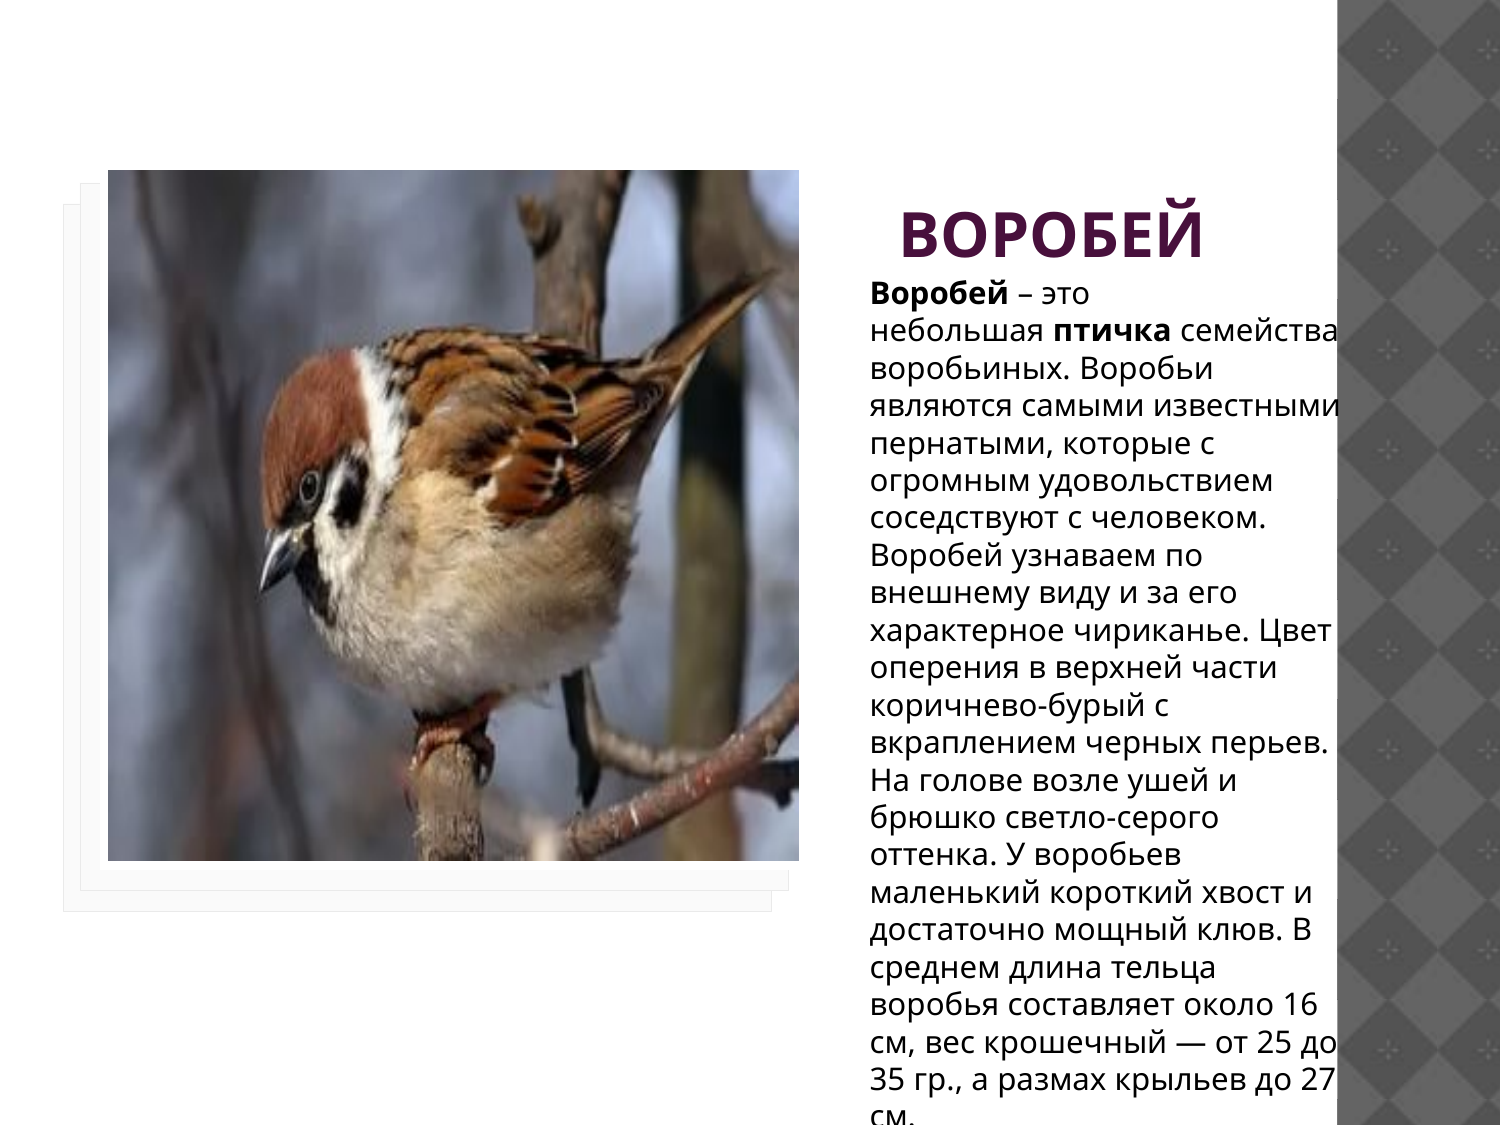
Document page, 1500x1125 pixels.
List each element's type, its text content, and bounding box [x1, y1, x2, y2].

picture [1337, 0, 1500, 1125]
text_box Воробей – это небольшая птичка семейства воробьиных. Воробьи являются самыми известными пернатыми, которые с огромным удовольствием соседствуют с человеком. Воробей узнаваем по внешнему виду и за его характерное чириканье. Цвет оперения в верхней части коричнево-бурый с вкраплением черных перьев. На голове возле ушей и брюшко светло-серого оттенка. У воробьев маленький короткий хвост и достаточно мощный клюв. В среднем длина тельца воробья составляет около 16 см, вес крошечный — от 25 до 35 гр., а размах крыльев до 27 см. [854, 265, 1359, 1125]
picture [108, 170, 799, 861]
text_box ВОРОБЕЙ [883, 187, 1447, 525]
